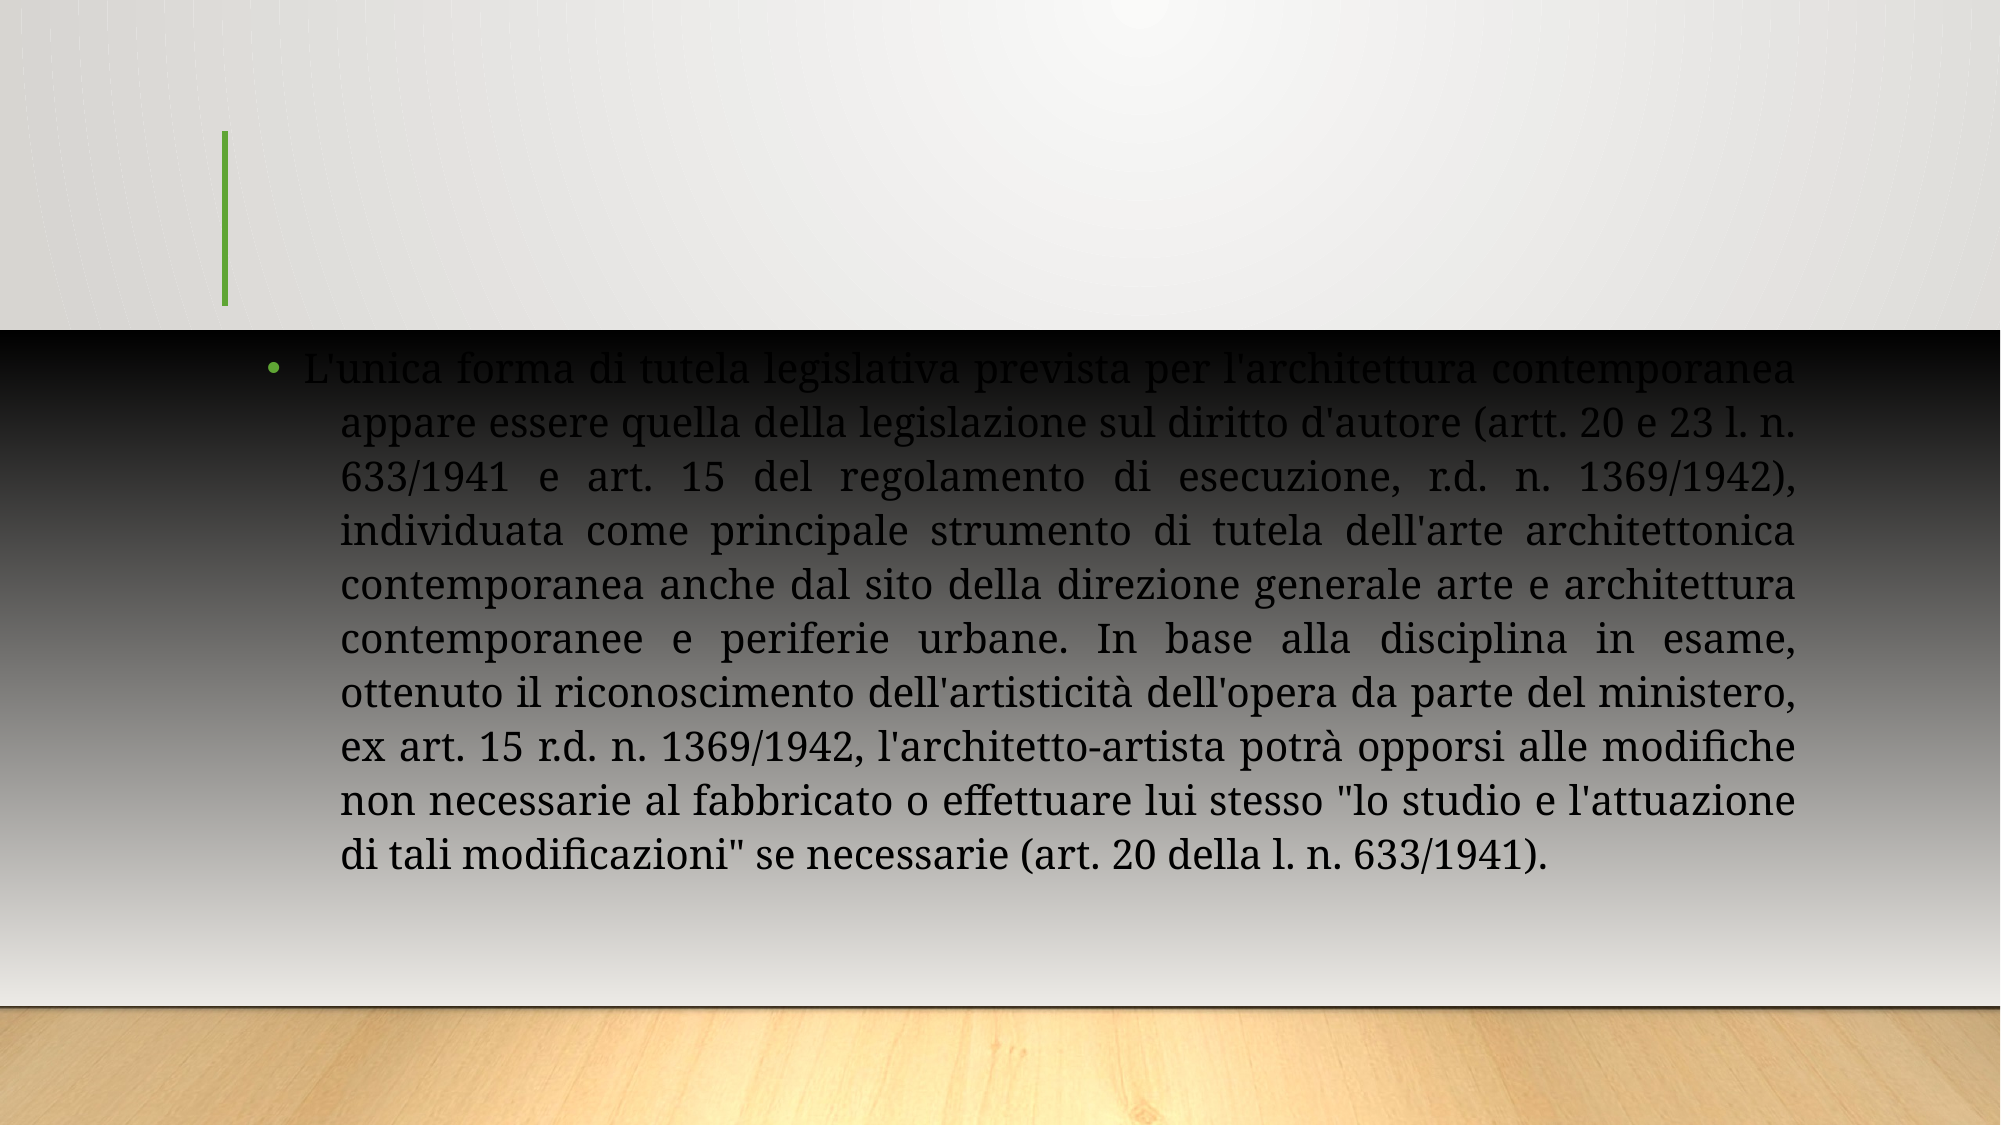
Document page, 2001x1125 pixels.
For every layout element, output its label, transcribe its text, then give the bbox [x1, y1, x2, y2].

list L'unica forma di tutela legislativa prevista per l'architettura contemporanea appare essere quella della legislazione sul diritto d'autore (artt. 20 e 23 l. n. 633/1941 e art. 15 del regolamento di esecuzione, r.d. n. 1369/1942), individuata come principale strumento di tutela dell'arte architettonica contemporanea anche dal sito della direzione generale arte e architettura contemporanee e periferie urbane. In base alla disciplina in esame, ottenuto il riconoscimento dell'artisticità dell'opera da parte del ministero, ex art. 15 r.d. n. 1369/1942, l'architetto-artista potrà opporsi alle modifiche non necessarie al fabbricato o effettuare lui stesso "lo studio e l'attuazione di tali modificazioni" se necessarie (art. 20 della l. n. 633/1941). [251, 330, 1814, 897]
